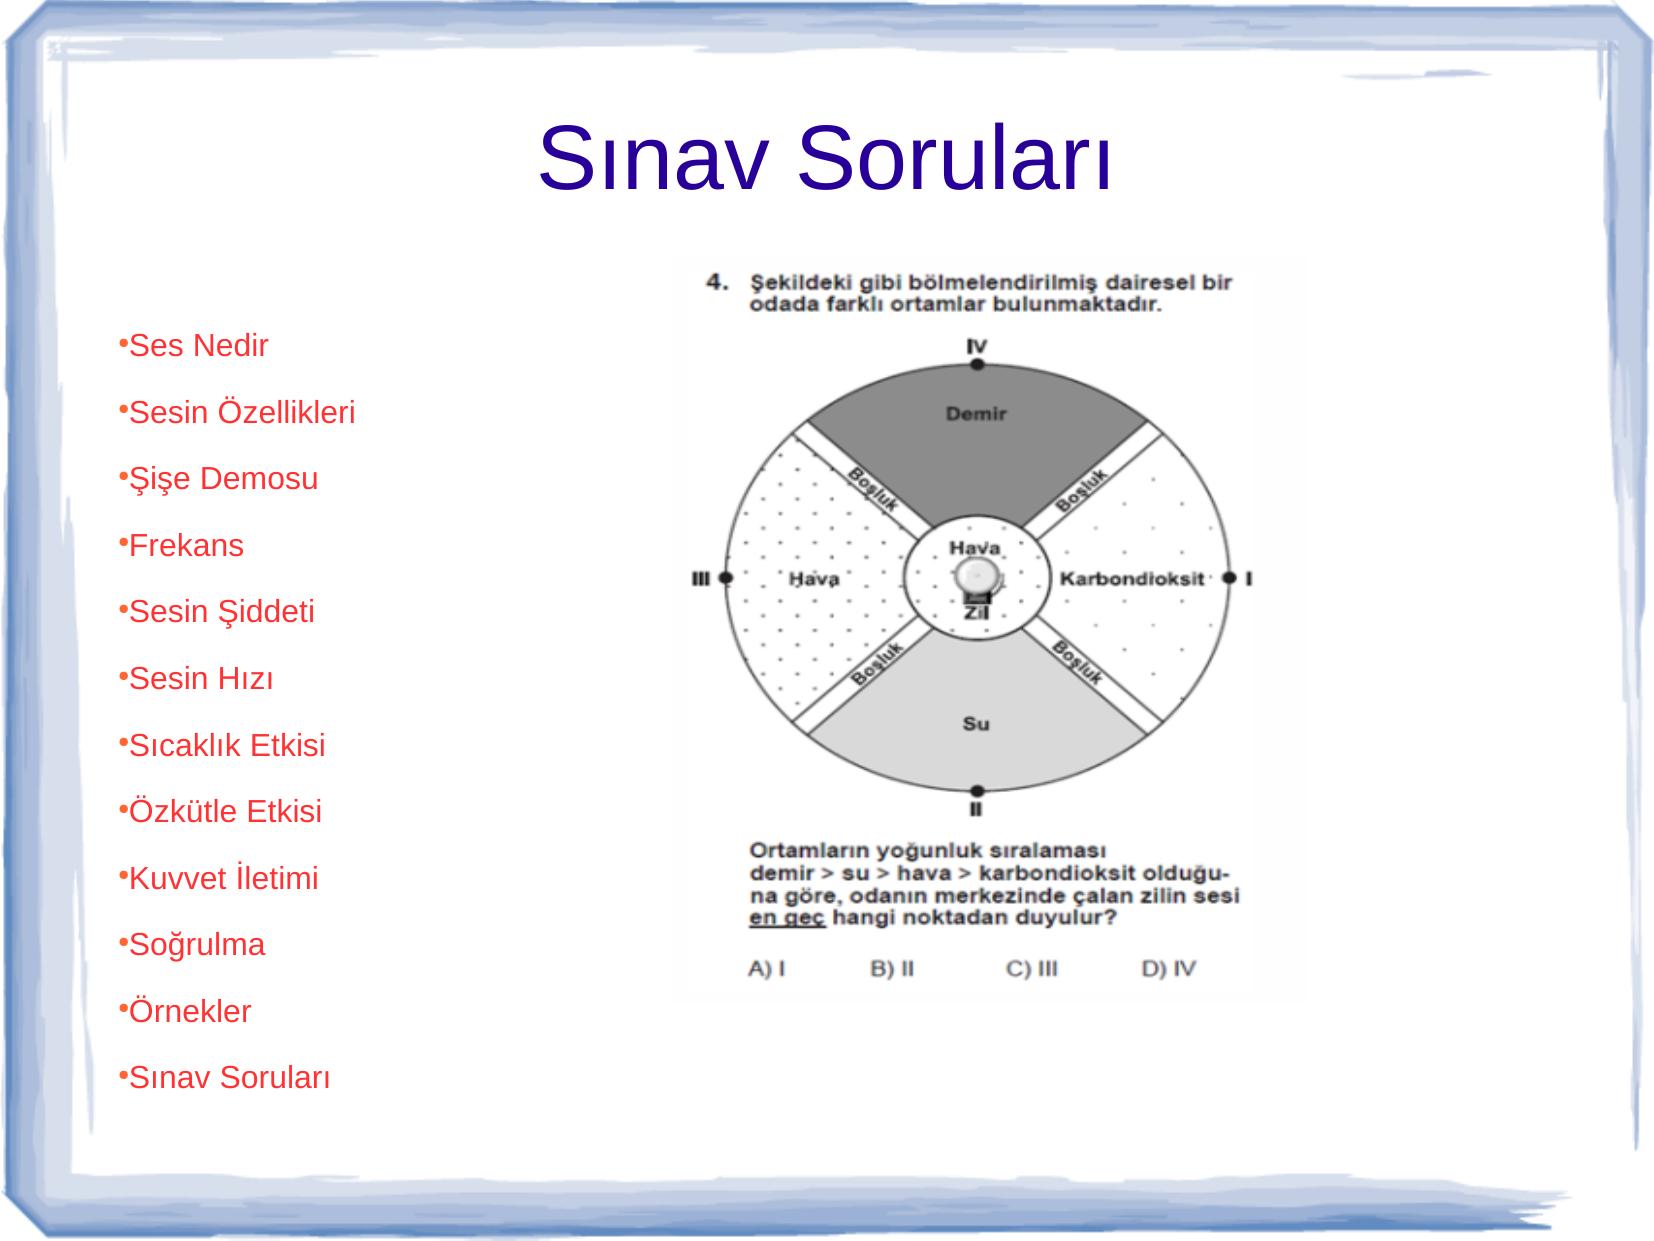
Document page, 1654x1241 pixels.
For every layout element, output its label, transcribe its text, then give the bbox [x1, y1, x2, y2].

list Ses Nedir Sesin Özellikleri Şişe Demosu Frekans Sesin Şiddeti Sesin Hızı Sıcaklık Etkisi Özkütle Etkisi Kuvvet İletimi Soğrulma Örnekler Sınav Soruları [118, 324, 438, 1097]
title Sınav Soruları [82, 49, 1571, 257]
picture [673, 256, 1307, 1004]
